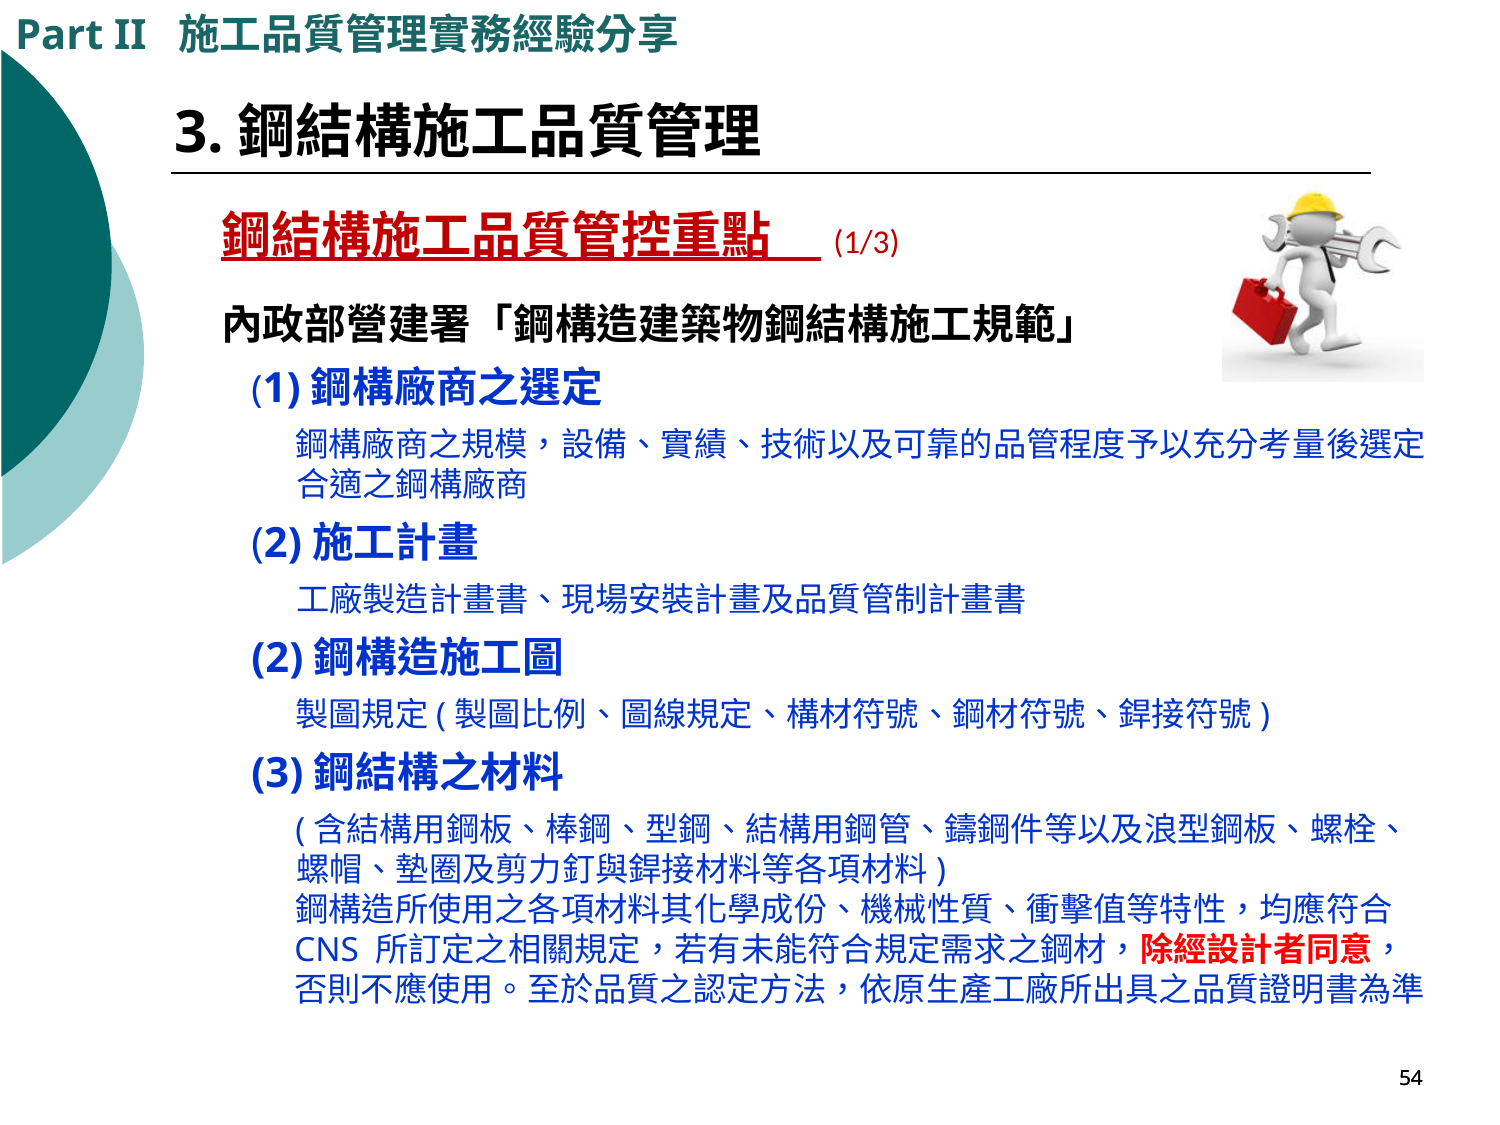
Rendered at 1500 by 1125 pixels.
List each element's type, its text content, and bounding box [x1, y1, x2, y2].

text_box Part II 施工品質管理實務經驗分享 [0, 0, 727, 67]
text_box 3.鋼結構施工品質管理 [159, 78, 1376, 181]
text_box 鋼結構施工品質管控重點 (1/3) [206, 196, 1022, 272]
text_box 內政部營建署「鋼構造建築物鋼結構施工規範」 (1)鋼構廠商之選定 鋼構廠商之規模，設備、實績、技術以及可靠的品管程度予以充分考量後選定合適之鋼構廠商 (2)施工計畫 工廠製造計畫書、現場安裝計畫及品質管制計畫書 (2)鋼構造施工圖 製圖規定(製圖比例、圖線規定、構材符號、鋼材符號、銲接符號) (3)鋼結構之材料 (含結構用鋼板、棒鋼、型鋼、結構用鋼管、鑄鋼件等以及浪型鋼板、螺栓、螺帽、墊圈及剪力釘與銲接材料等各項材料) 鋼構造所使用之各項材料其化學成份、機械性質、衝擊值等特性，均應符合CNS 所訂定之相關規定，若有未能符合規定需求之鋼材，除經設計者同意，否則不應使用。至於品質之認定方法，依原生產工廠所出具之品質證明書為準 [206, 290, 1447, 1016]
picture [1222, 184, 1424, 382]
